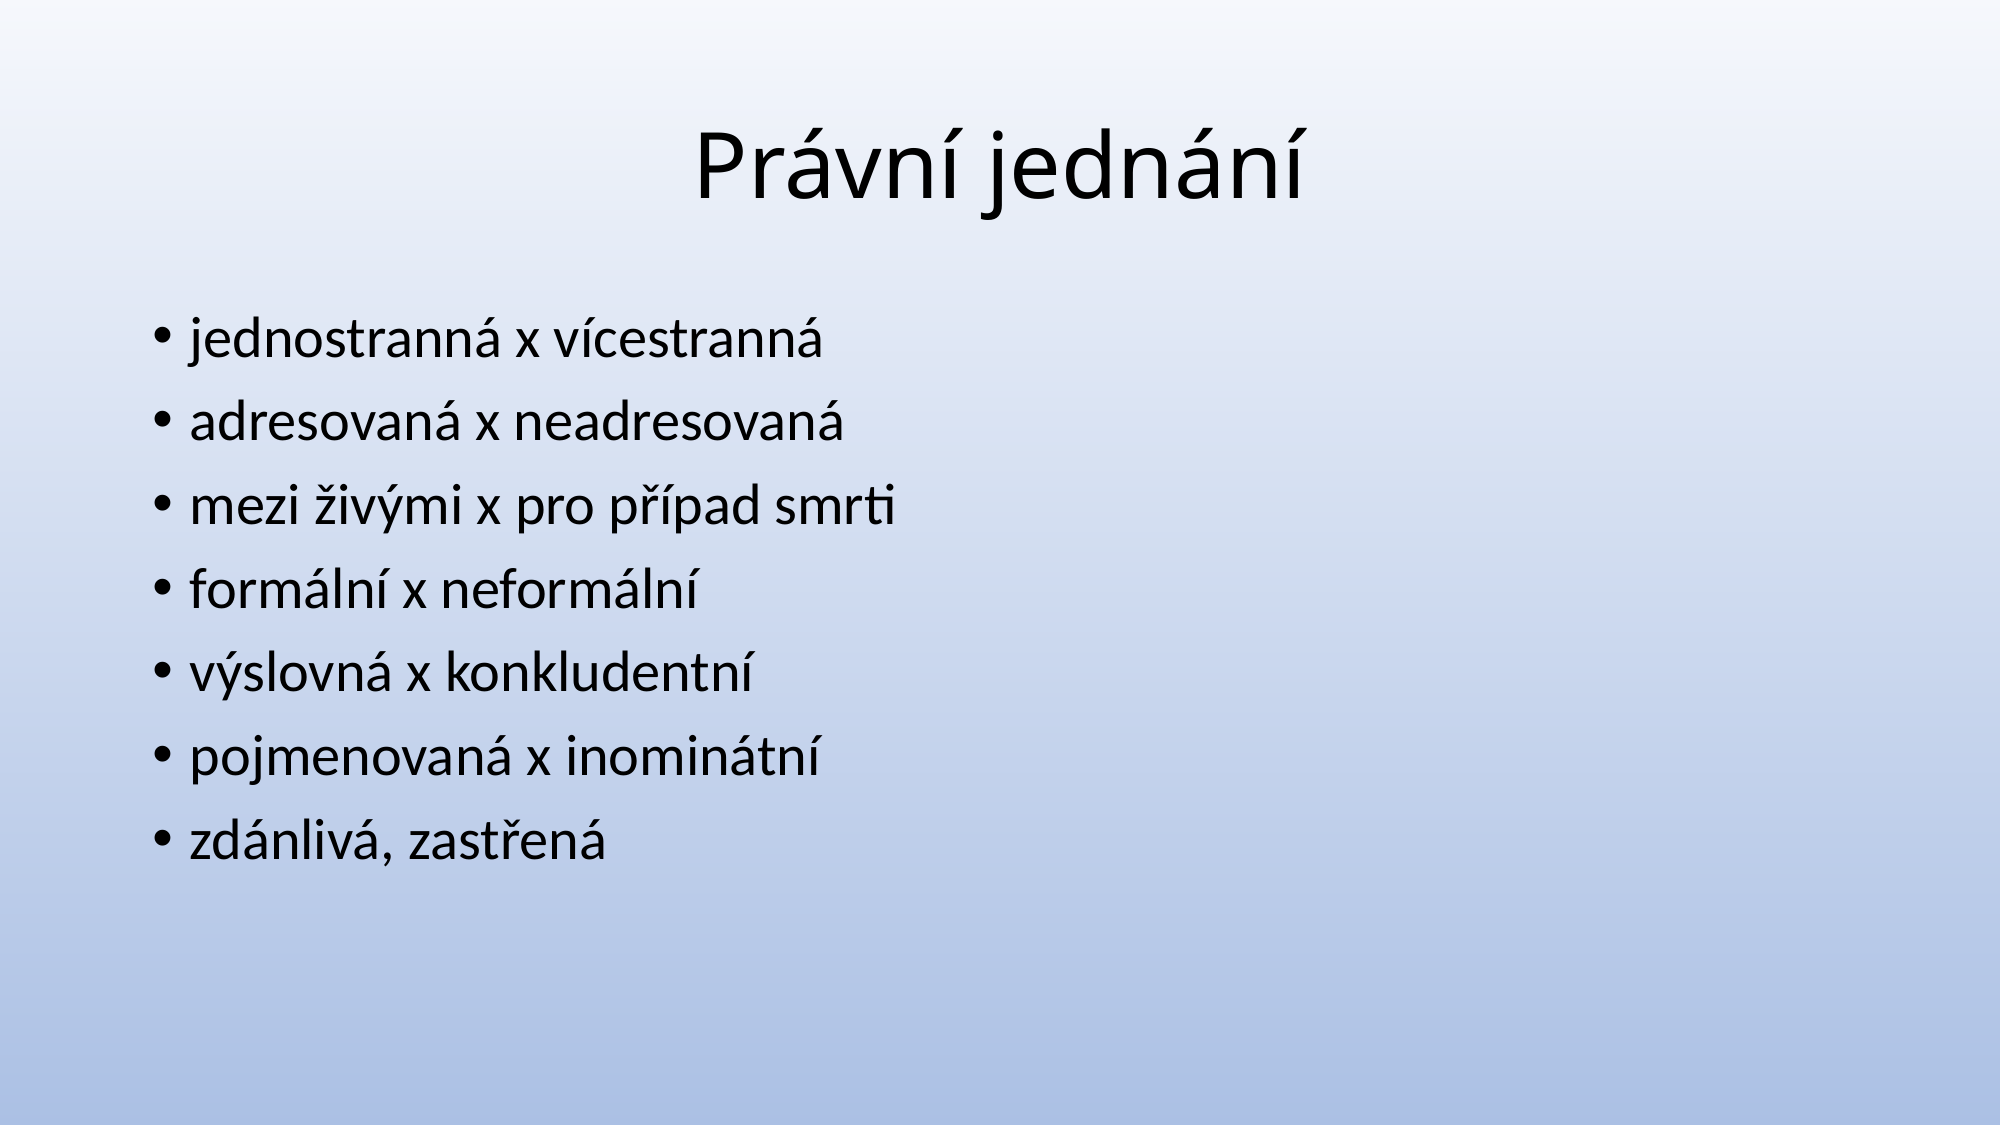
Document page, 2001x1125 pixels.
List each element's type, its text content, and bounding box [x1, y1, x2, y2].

title Právní jednání [137, 59, 1863, 278]
list jednostranná x vícestranná adresovaná x neadresovaná mezi živými x pro případ smrti formální x neformální výslovná x konkludentní pojmenovaná x inominátní zdánlivá, zastřená [137, 299, 1863, 1014]
